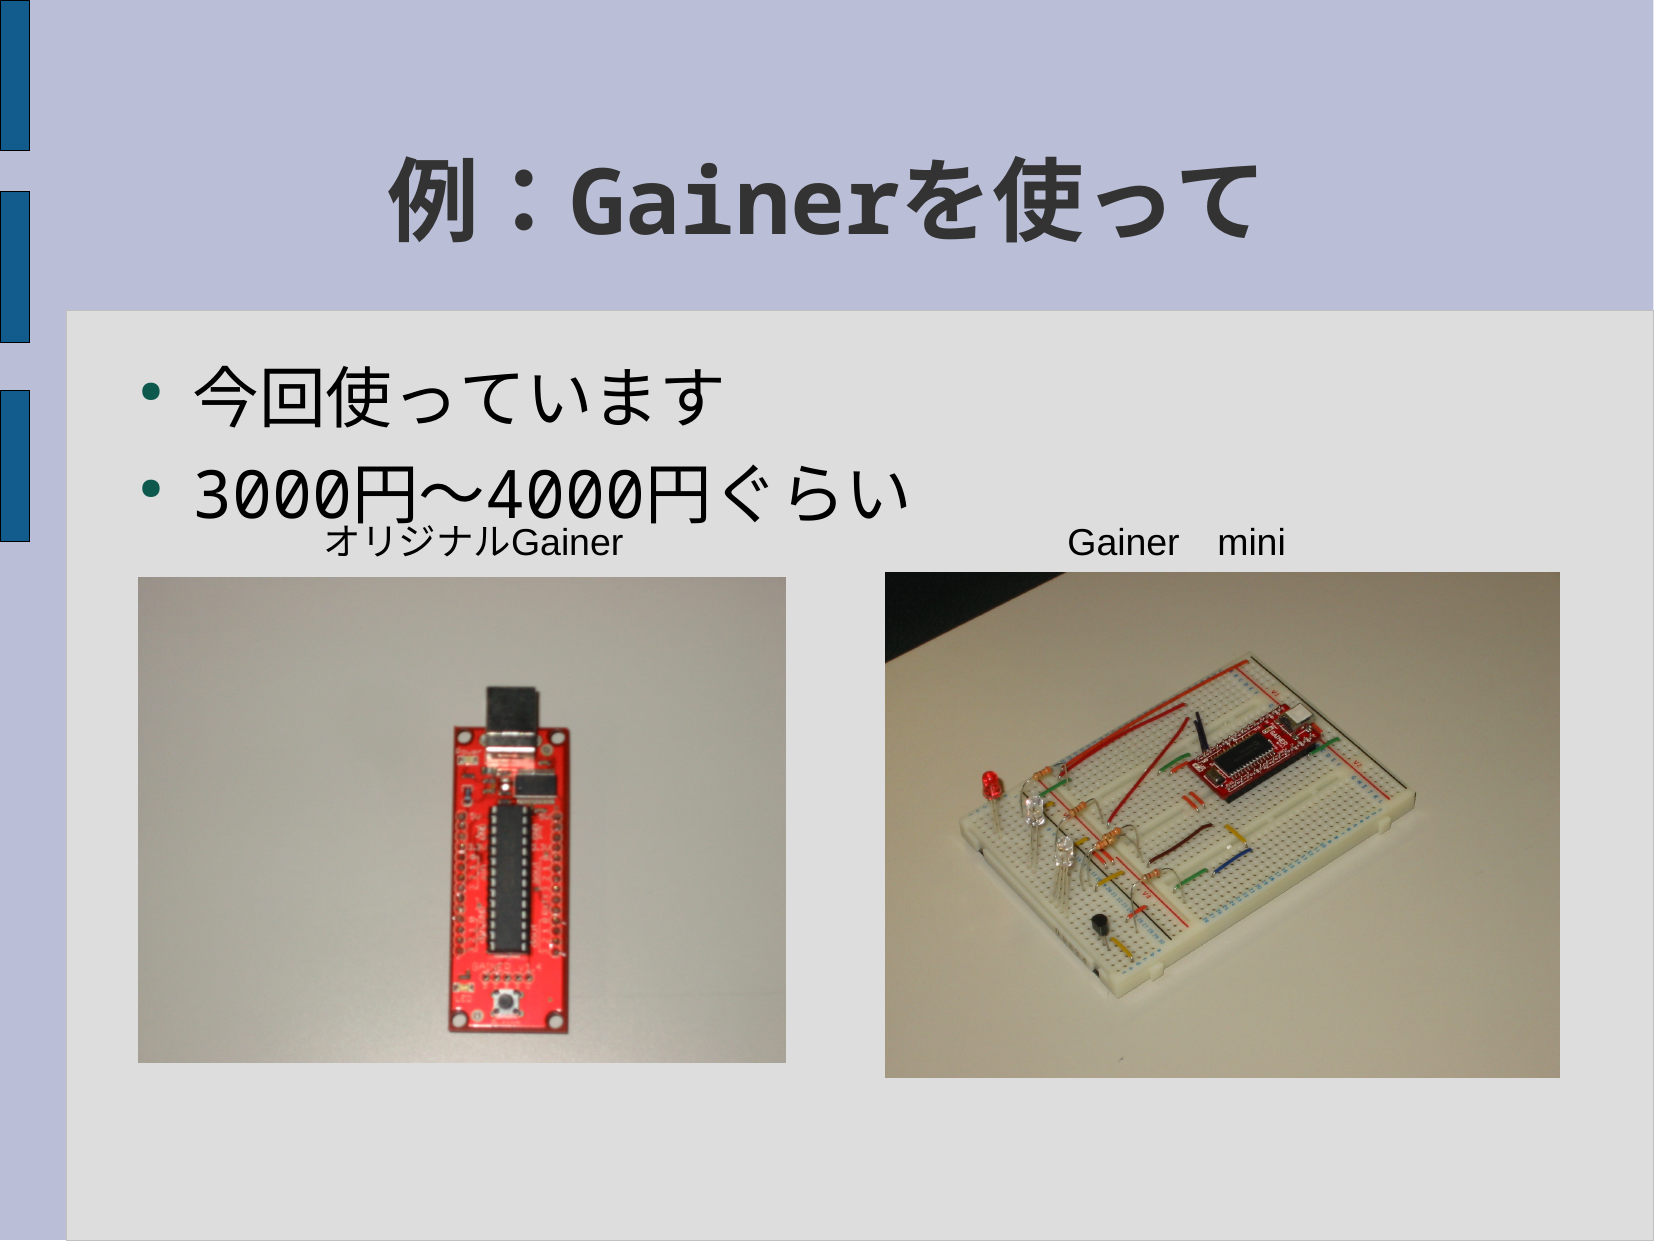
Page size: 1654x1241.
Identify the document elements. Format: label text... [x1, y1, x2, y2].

picture [885, 572, 1560, 1078]
title 例：Gainerを使って [121, 98, 1534, 291]
text_box オリジナルGainer [308, 504, 621, 562]
text_box Gainer mini [1052, 504, 1289, 562]
list 今回使っています 3000円～4000円ぐらい [121, 344, 1534, 1112]
picture [138, 577, 786, 1063]
